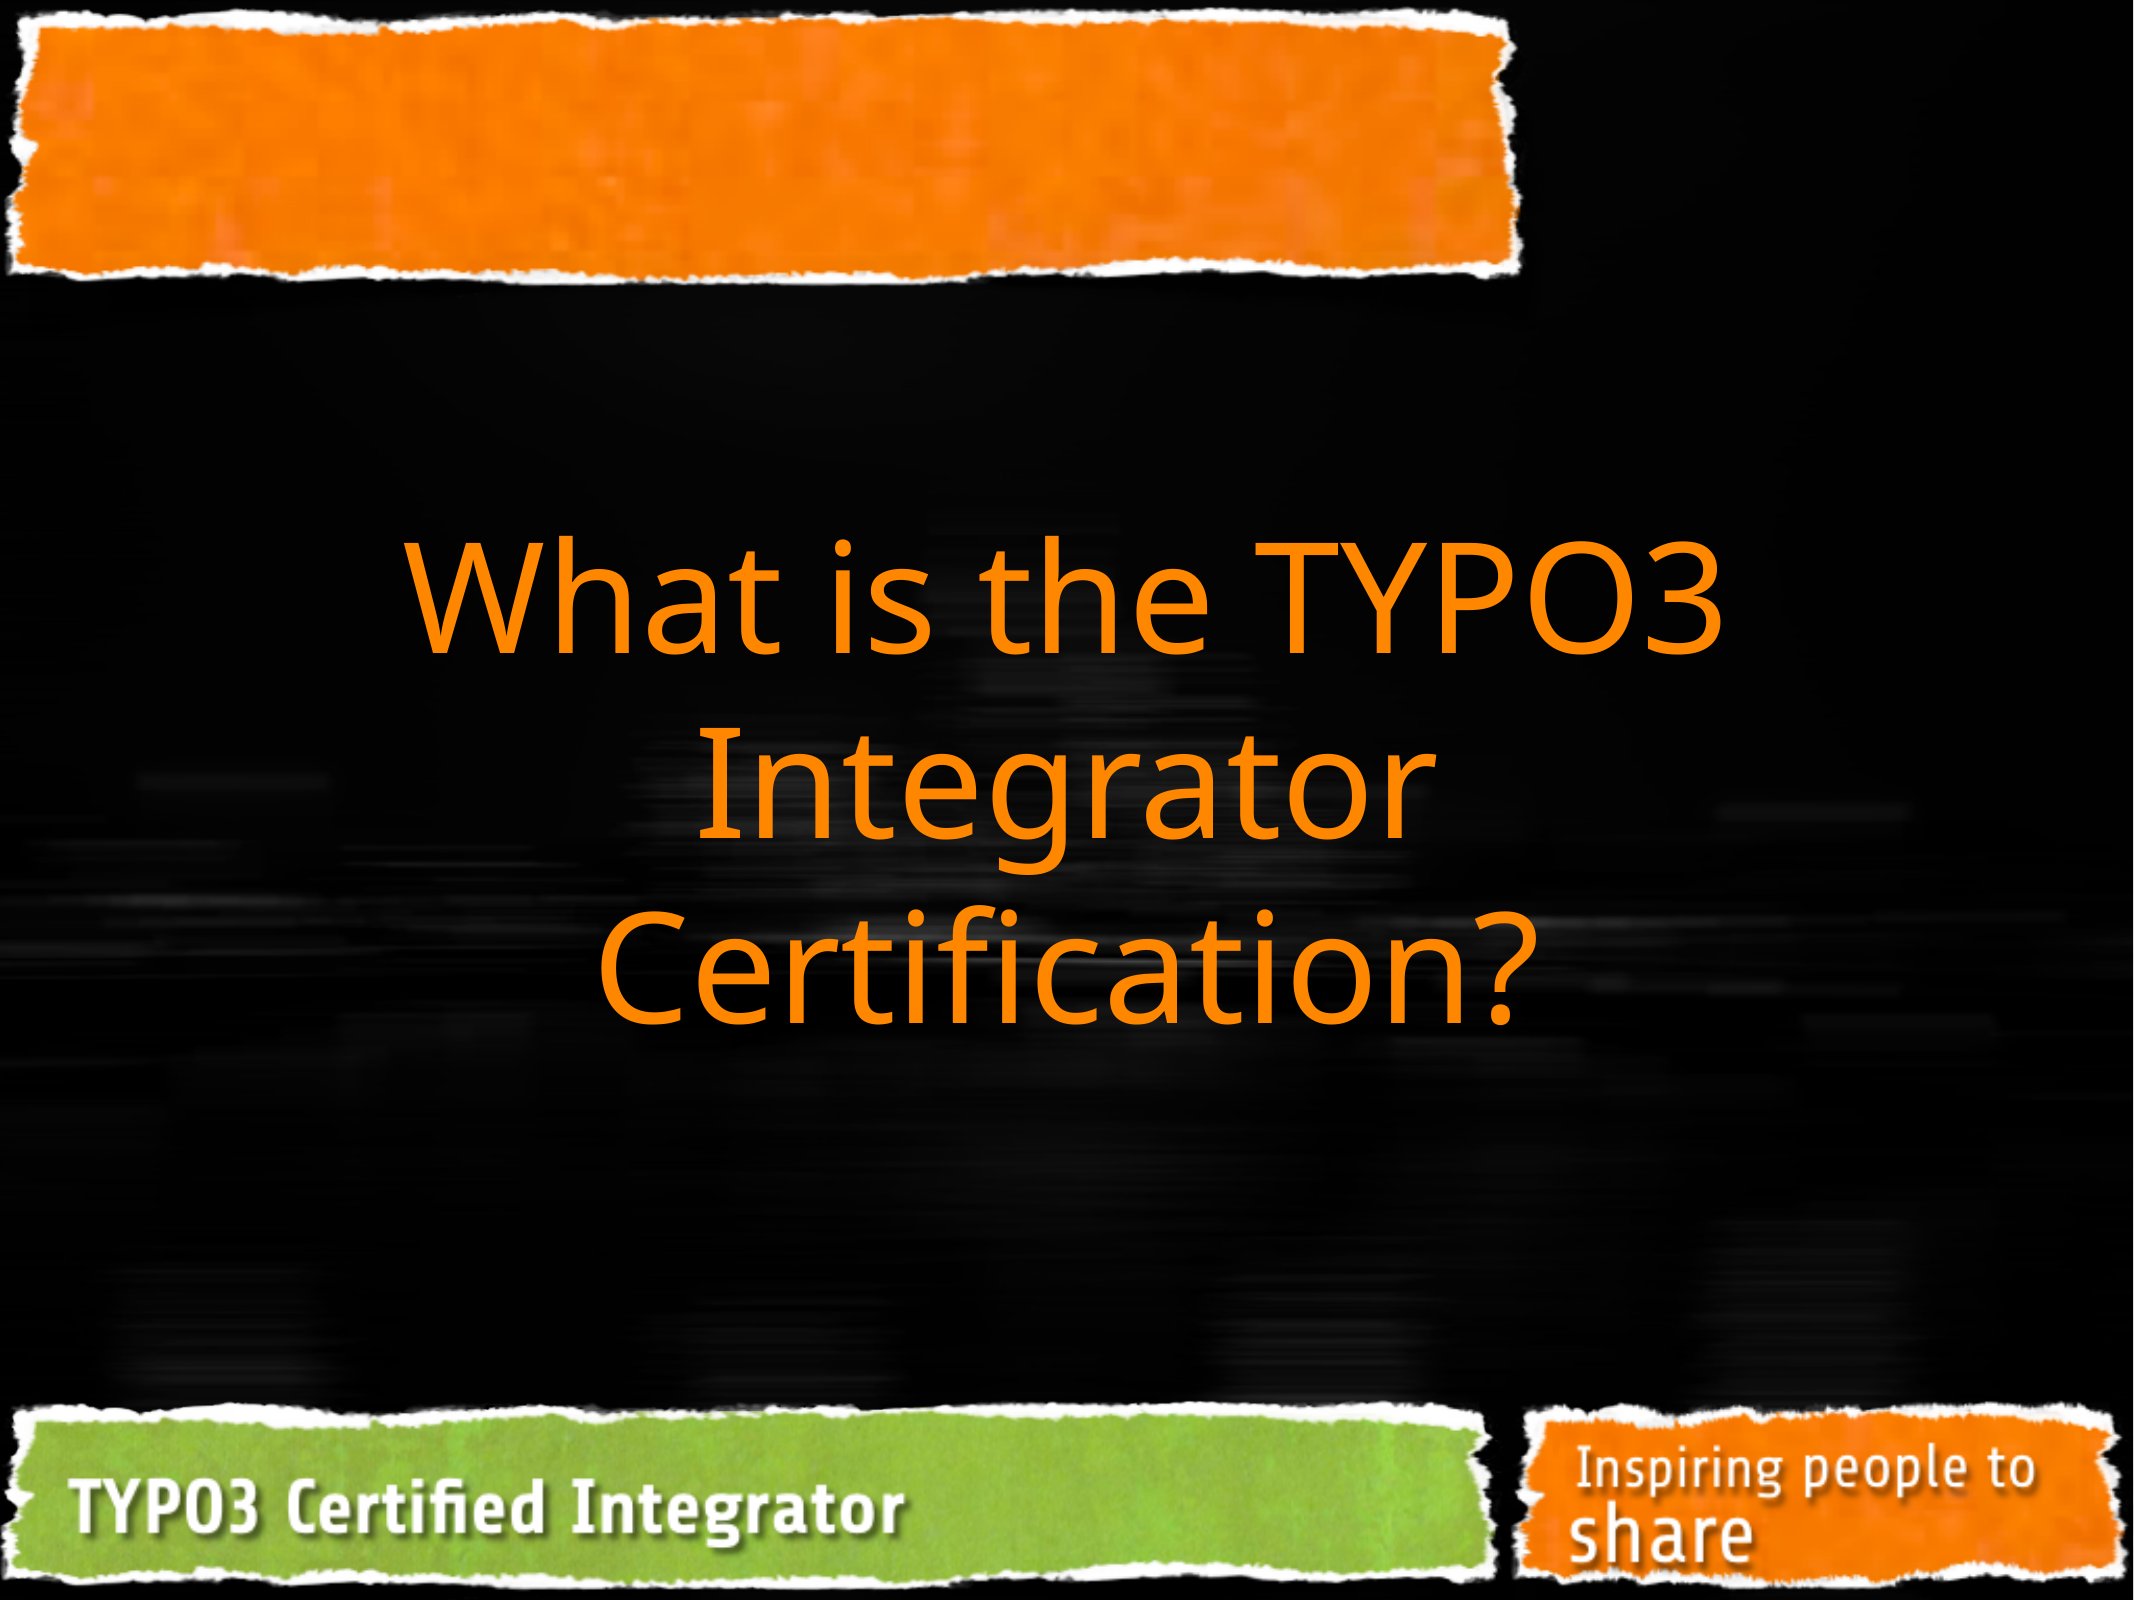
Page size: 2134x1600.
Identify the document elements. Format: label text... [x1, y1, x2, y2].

title What is the TYPO3 Integrator Certification? [208, 408, 1925, 1063]
picture [0, 0, 2134, 1600]
